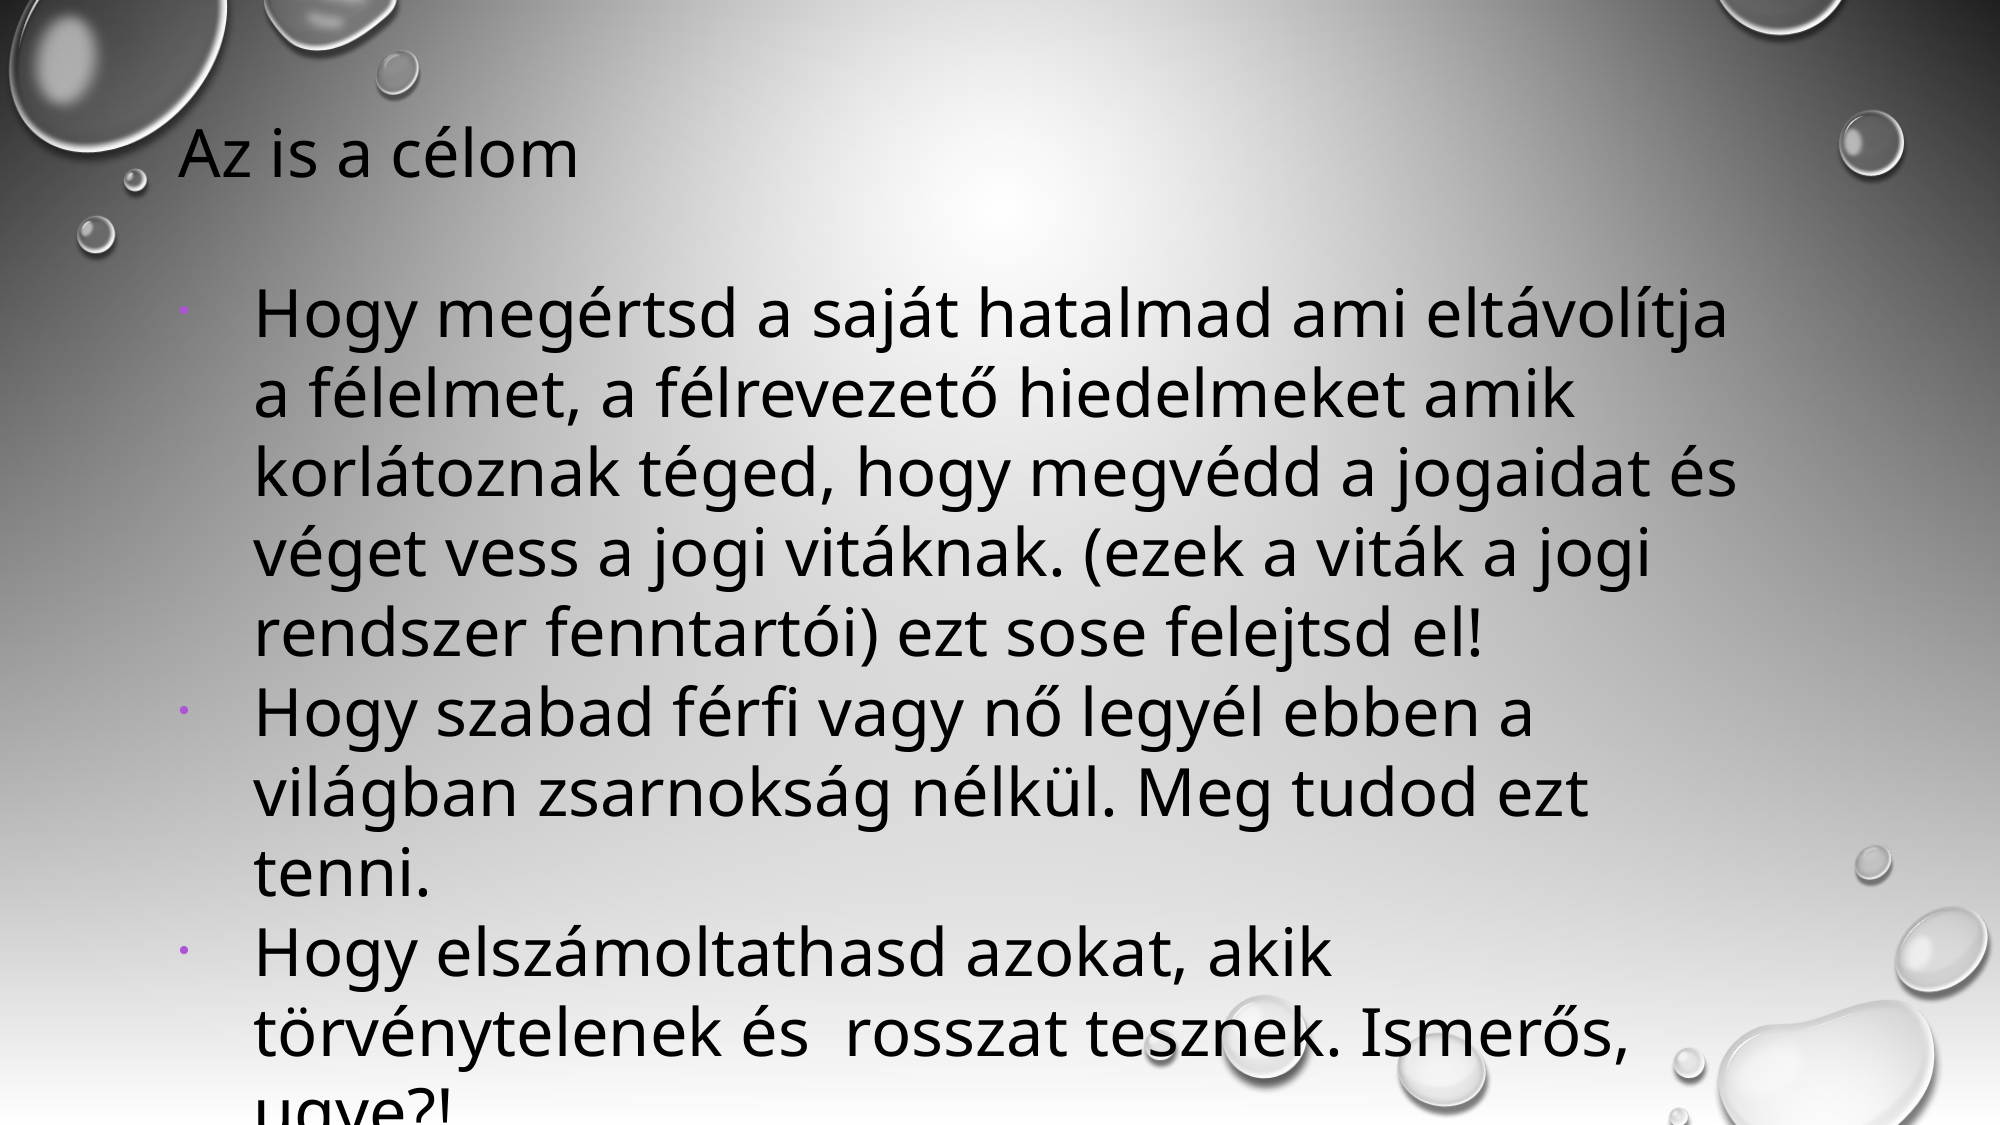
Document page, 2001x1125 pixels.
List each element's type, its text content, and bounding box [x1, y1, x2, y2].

picture [0, 0, 2000, 1125]
text_box Az is a célom Hogy megértsd a saját hatalmad ami eltávolítja a félelmet, a félrevezető hiedelmeket amik korlátoznak téged, hogy megvédd a jogaidat és véget vess a jogi vitáknak. (ezek a viták a jogi rendszer fenntartói) ezt sose felejtsd el! Hogy szabad férfi vagy nő legyél ebben a világban zsarnokság nélkül. Meg tudod ezt tenni. Hogy elszámoltathasd azokat, akik törvénytelenek és rosszat tesznek. Ismerős, ugye?! [164, 103, 1763, 1125]
